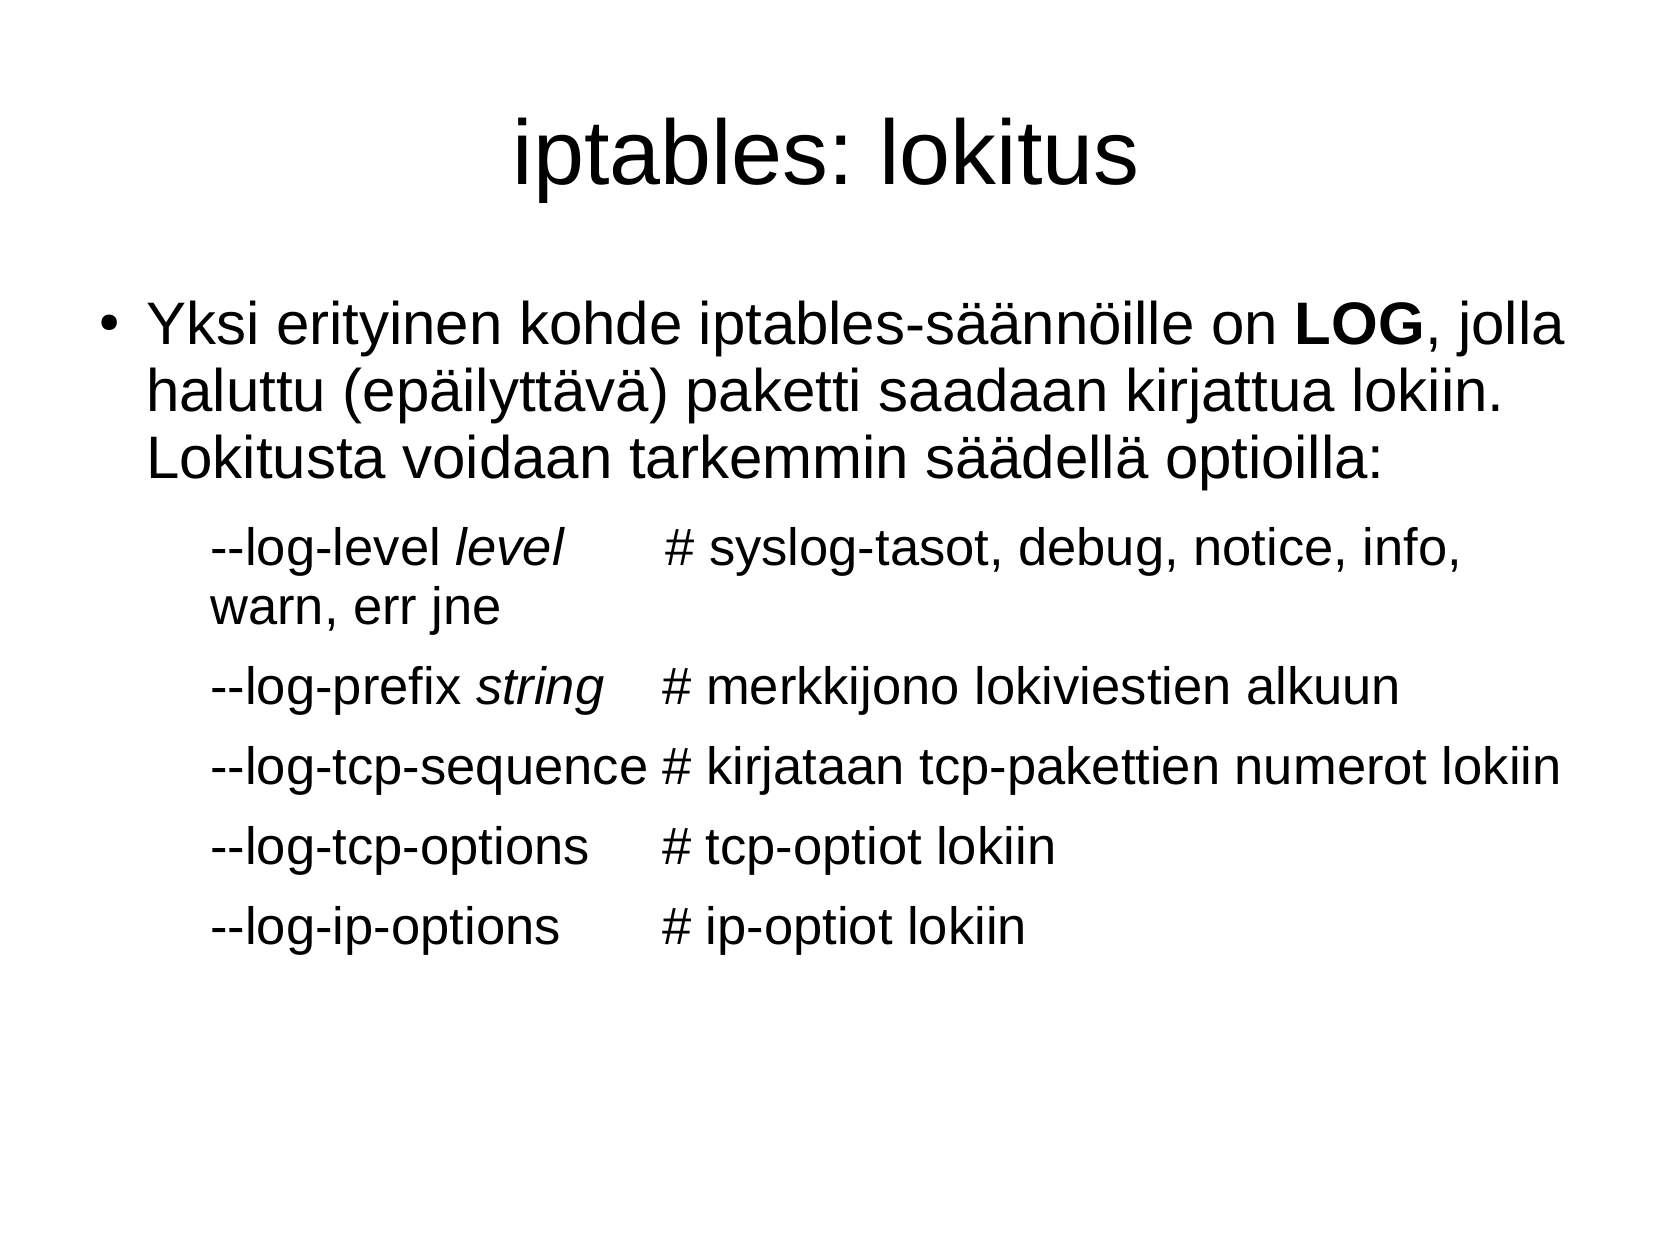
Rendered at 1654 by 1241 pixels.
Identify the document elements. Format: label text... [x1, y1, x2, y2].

list Yksi erityinen kohde iptables-säännöille on LOG, jolla haluttu (epäilyttävä) paketti saadaan kirjattua lokiin. Lokitusta voidaan tarkemmin säädellä optioilla: --log-level level # syslog-tasot, debug, notice, info, warn, err jne --log-prefix string # merkkijono lokiviestien alkuun --log-tcp-sequence # kirjataan tcp-pakettien numerot lokiin --log-tcp-options # tcp-optiot lokiin --log-ip-options # ip-optiot lokiin [82, 290, 1571, 1010]
title iptables: lokitus [82, 49, 1571, 257]
